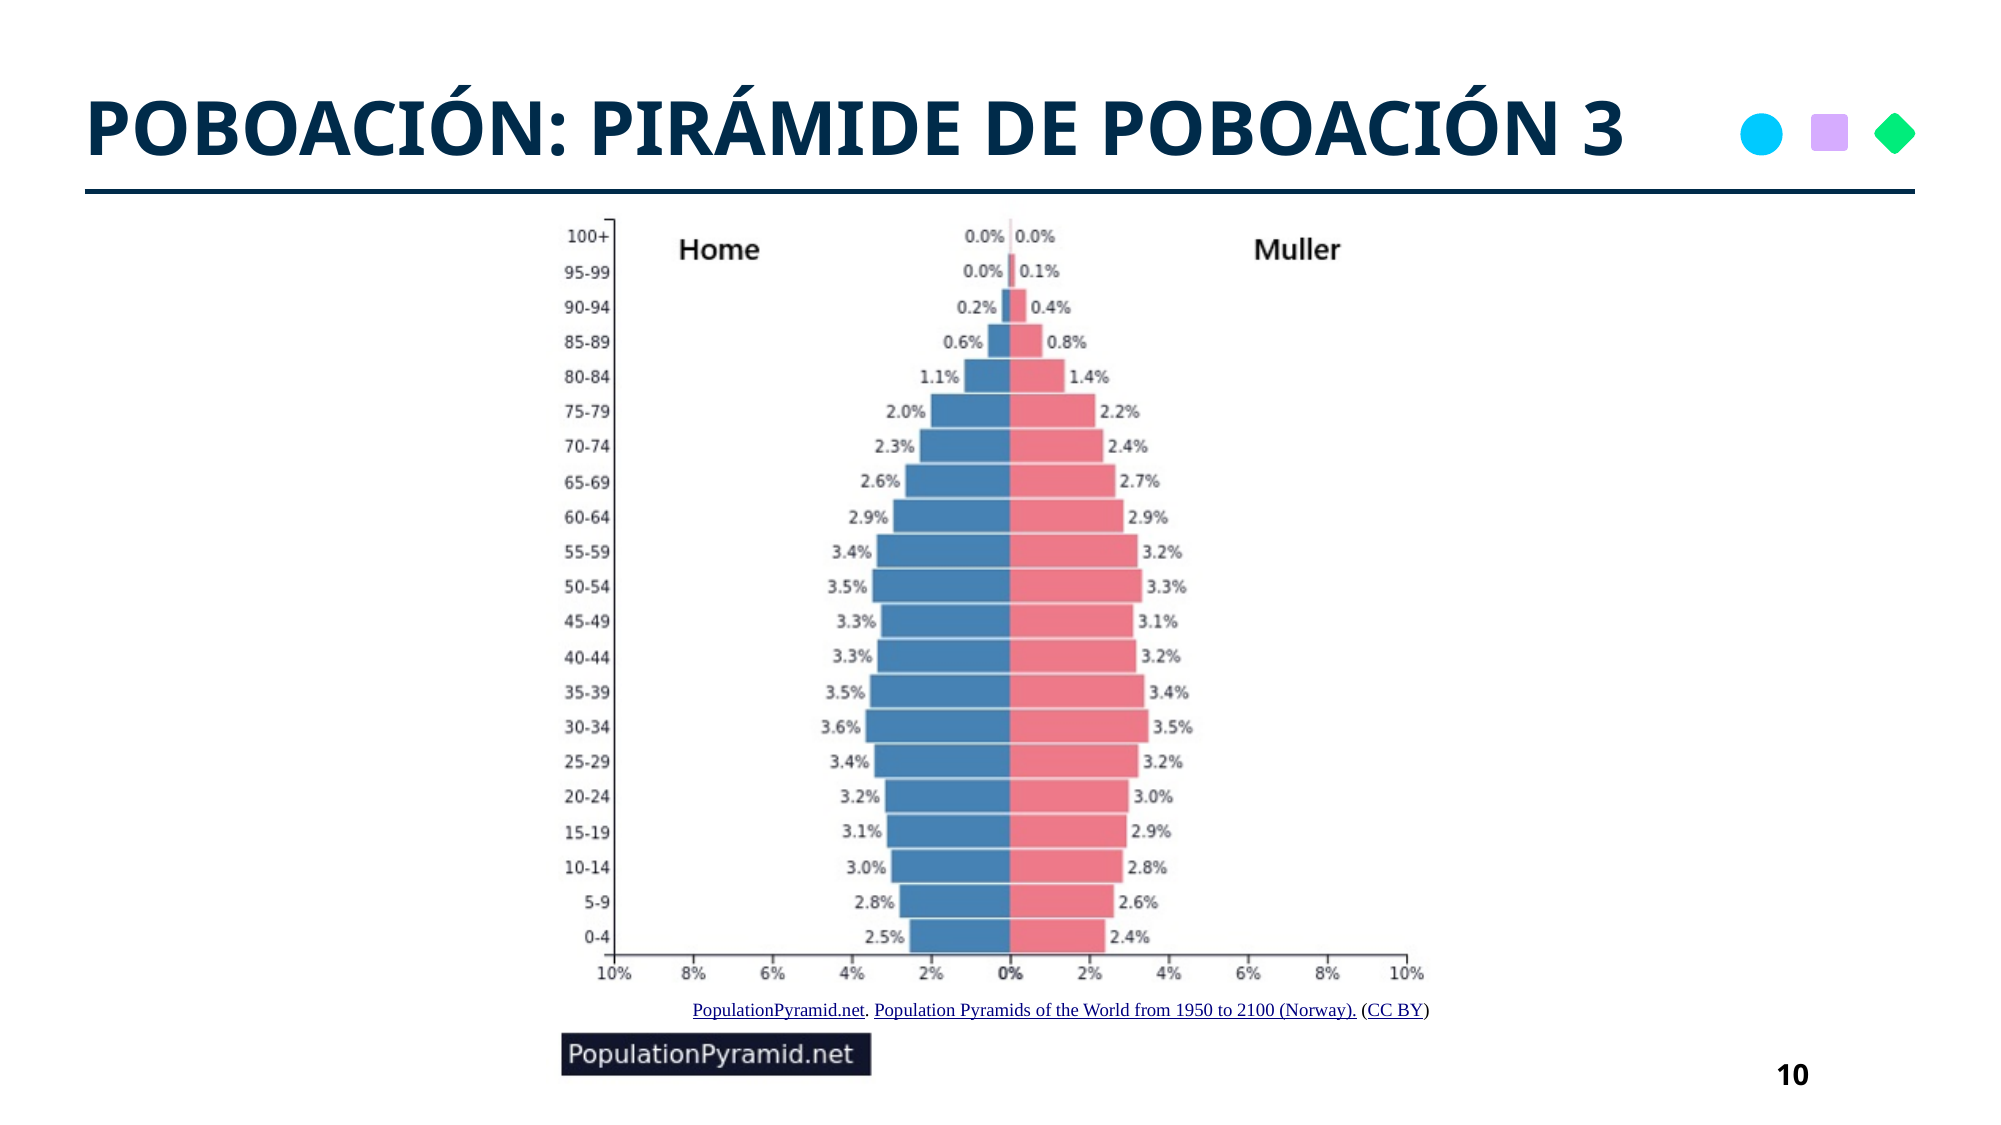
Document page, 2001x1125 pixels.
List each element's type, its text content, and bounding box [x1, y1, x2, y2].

title POBOACIÓN: PIRÁMIDE DE POBOACIÓN 3 [84, 59, 1684, 178]
chart [573, 915, 1577, 1093]
picture [546, 200, 1454, 1117]
